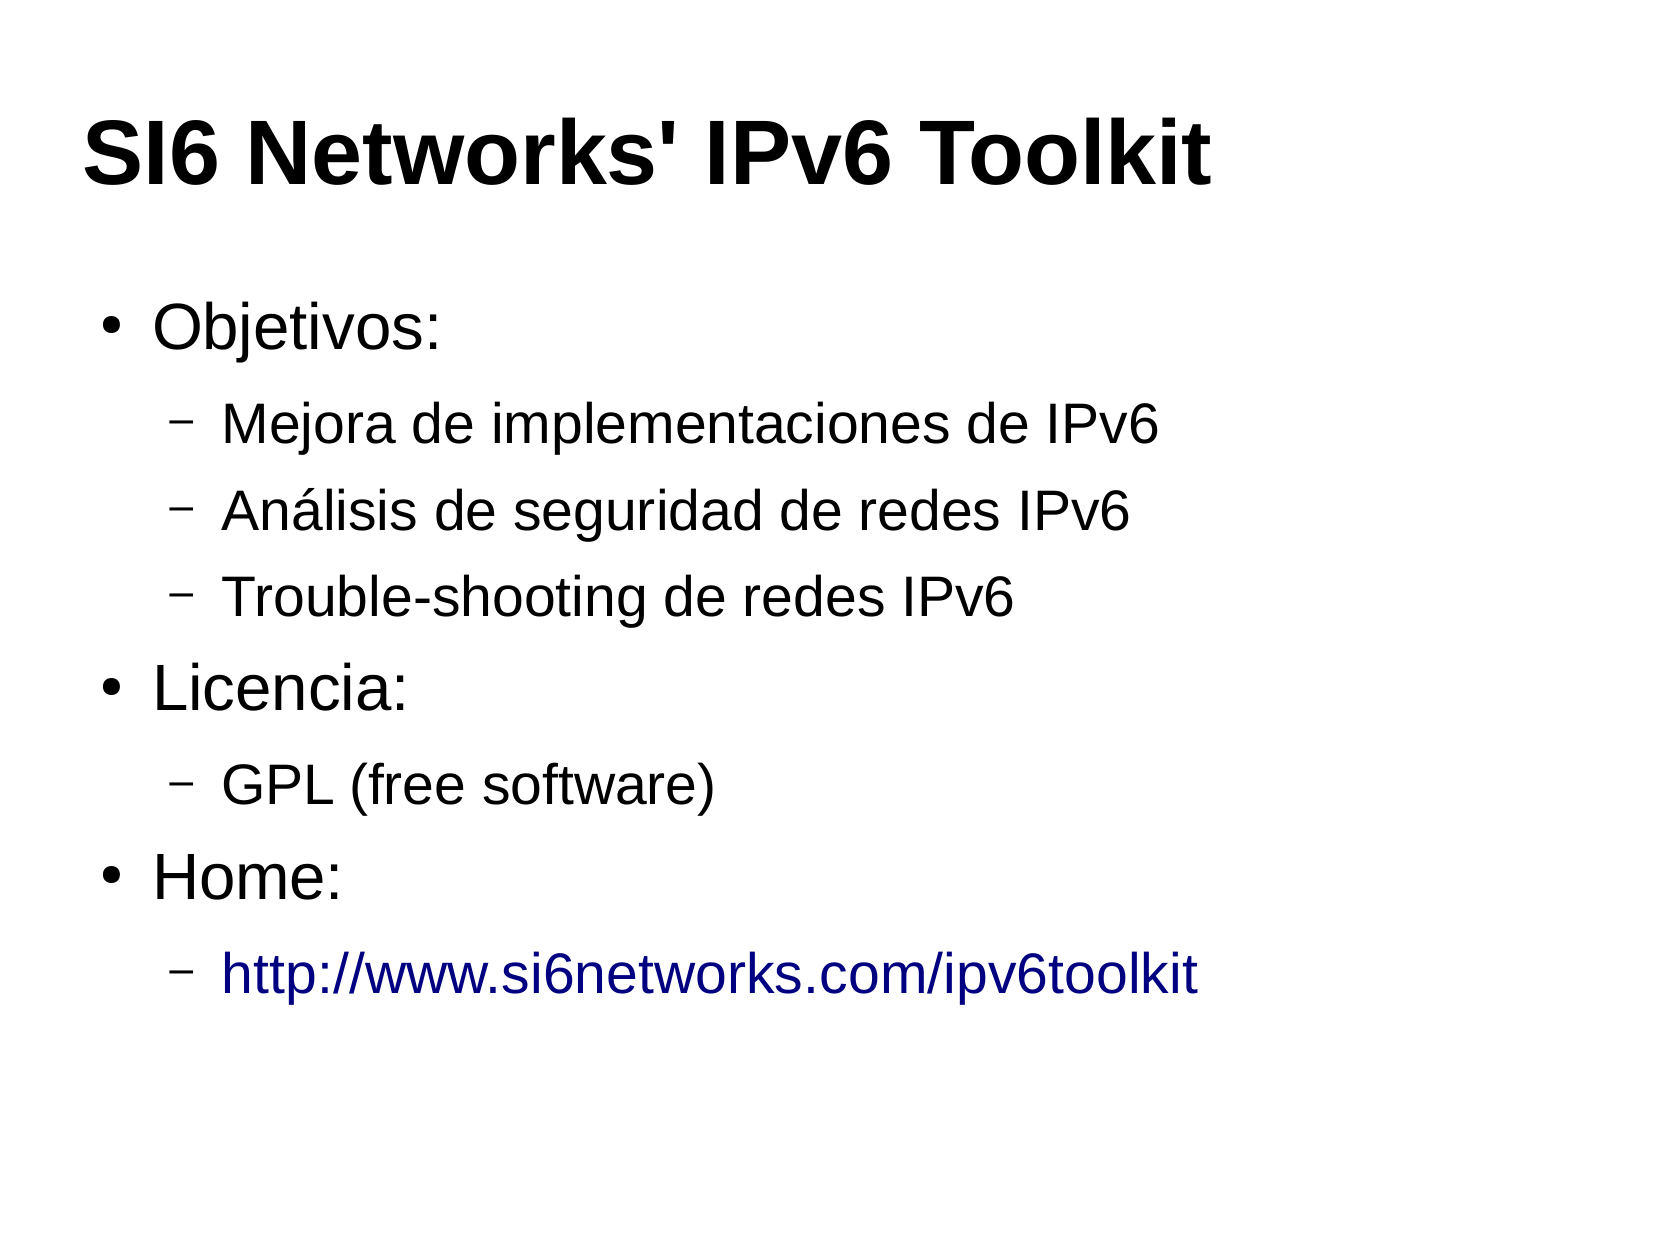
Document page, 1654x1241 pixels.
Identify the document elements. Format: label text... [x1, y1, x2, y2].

list Objetivos: Mejora de implementaciones de IPv6 Análisis de seguridad de redes IPv6 Trouble-shooting de redes IPv6 Licencia: GPL (free software) Home: http://www.si6networks.com/ipv6toolkit [82, 290, 1538, 1010]
title SI6 Networks' IPv6 Toolkit [82, 49, 1571, 257]
